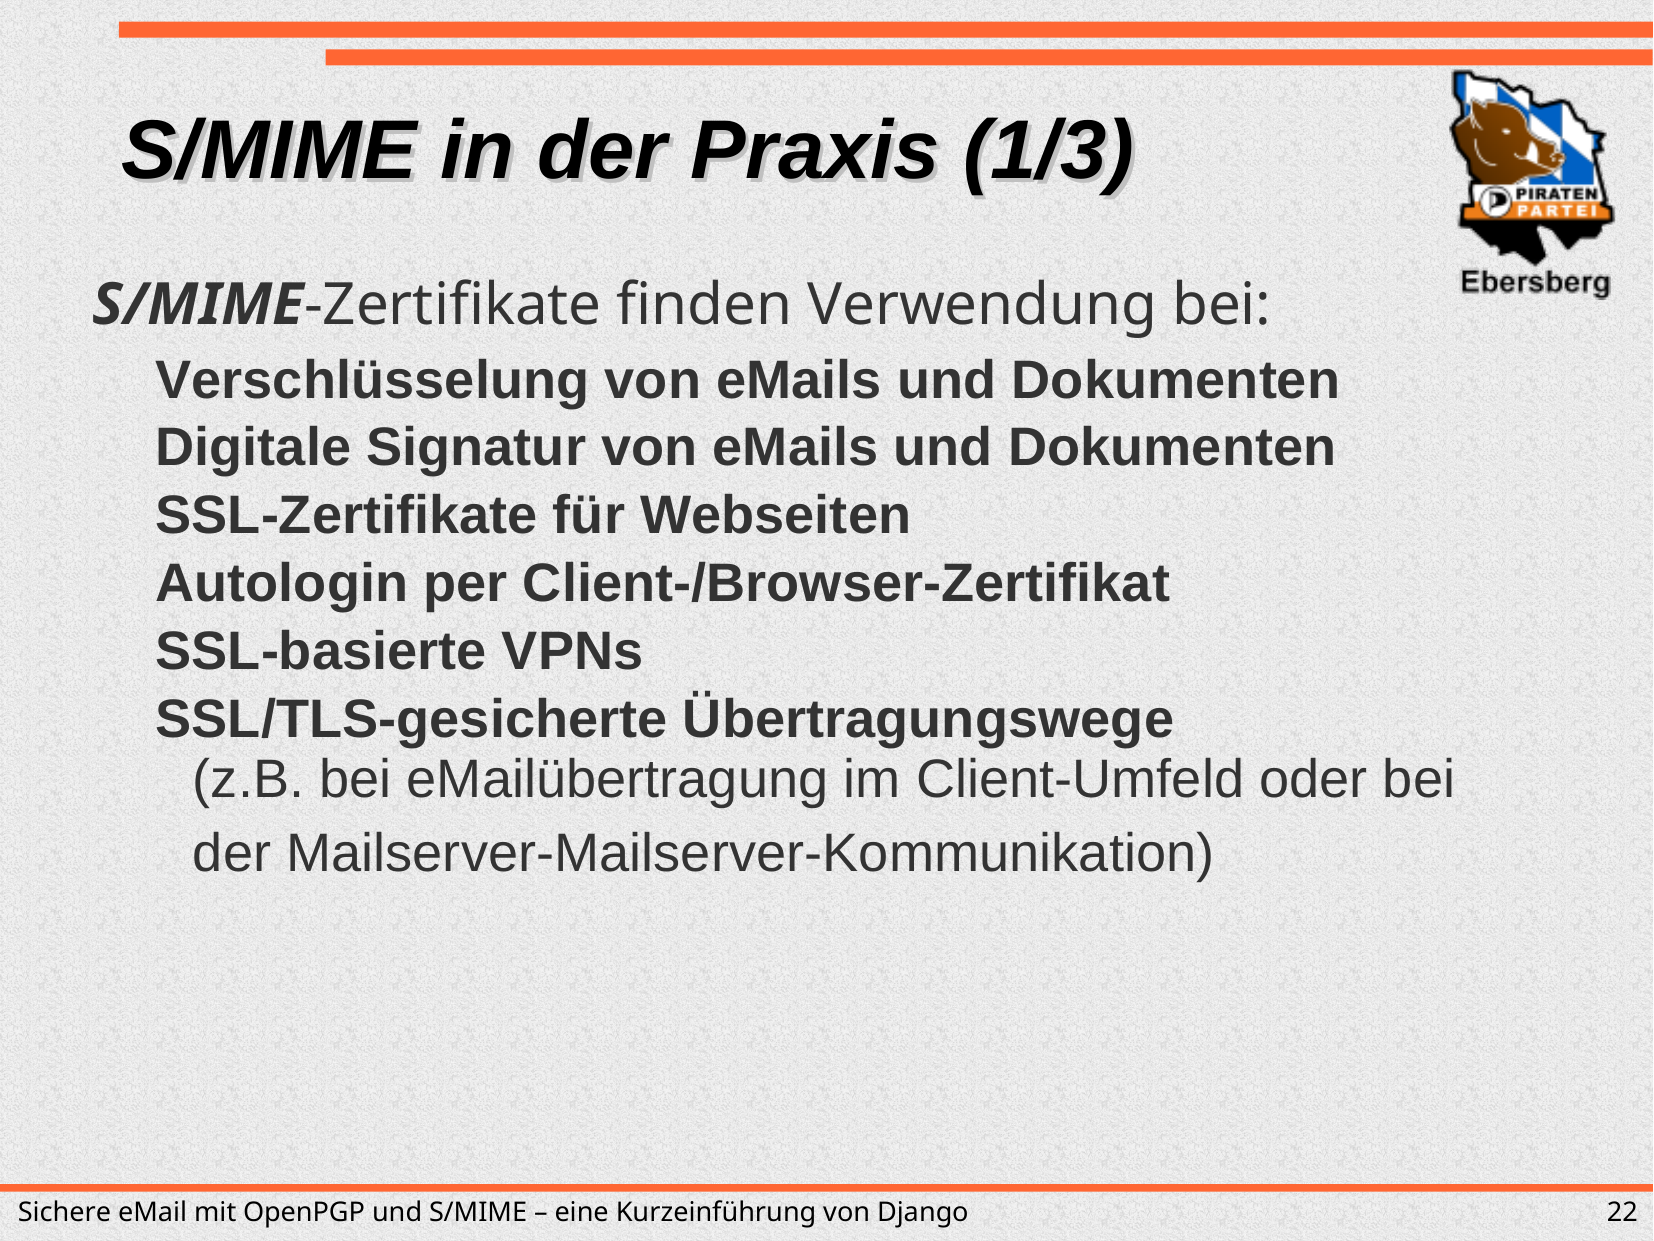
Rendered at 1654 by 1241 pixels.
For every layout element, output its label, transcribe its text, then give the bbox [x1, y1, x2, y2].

list S/MIME-Zertifikate finden Verwendung bei: Verschlüsselung von eMails und Dokumenten Digitale Signatur von eMails und Dokumenten SSL-Zertifikate für Webseiten Autologin per Client-/Browser-Zertifikat SSL-basierte VPNs SSL/TLS-gesicherte Übertragungswege (z.B. bei eMailübertragung im Client-Umfeld oder bei der Mailserver-Mailserver-Kommunikation) [75, 262, 1567, 1073]
picture [0, 0, 1654, 1241]
title S/MIME in der Praxis (1/3) [121, 46, 1534, 254]
